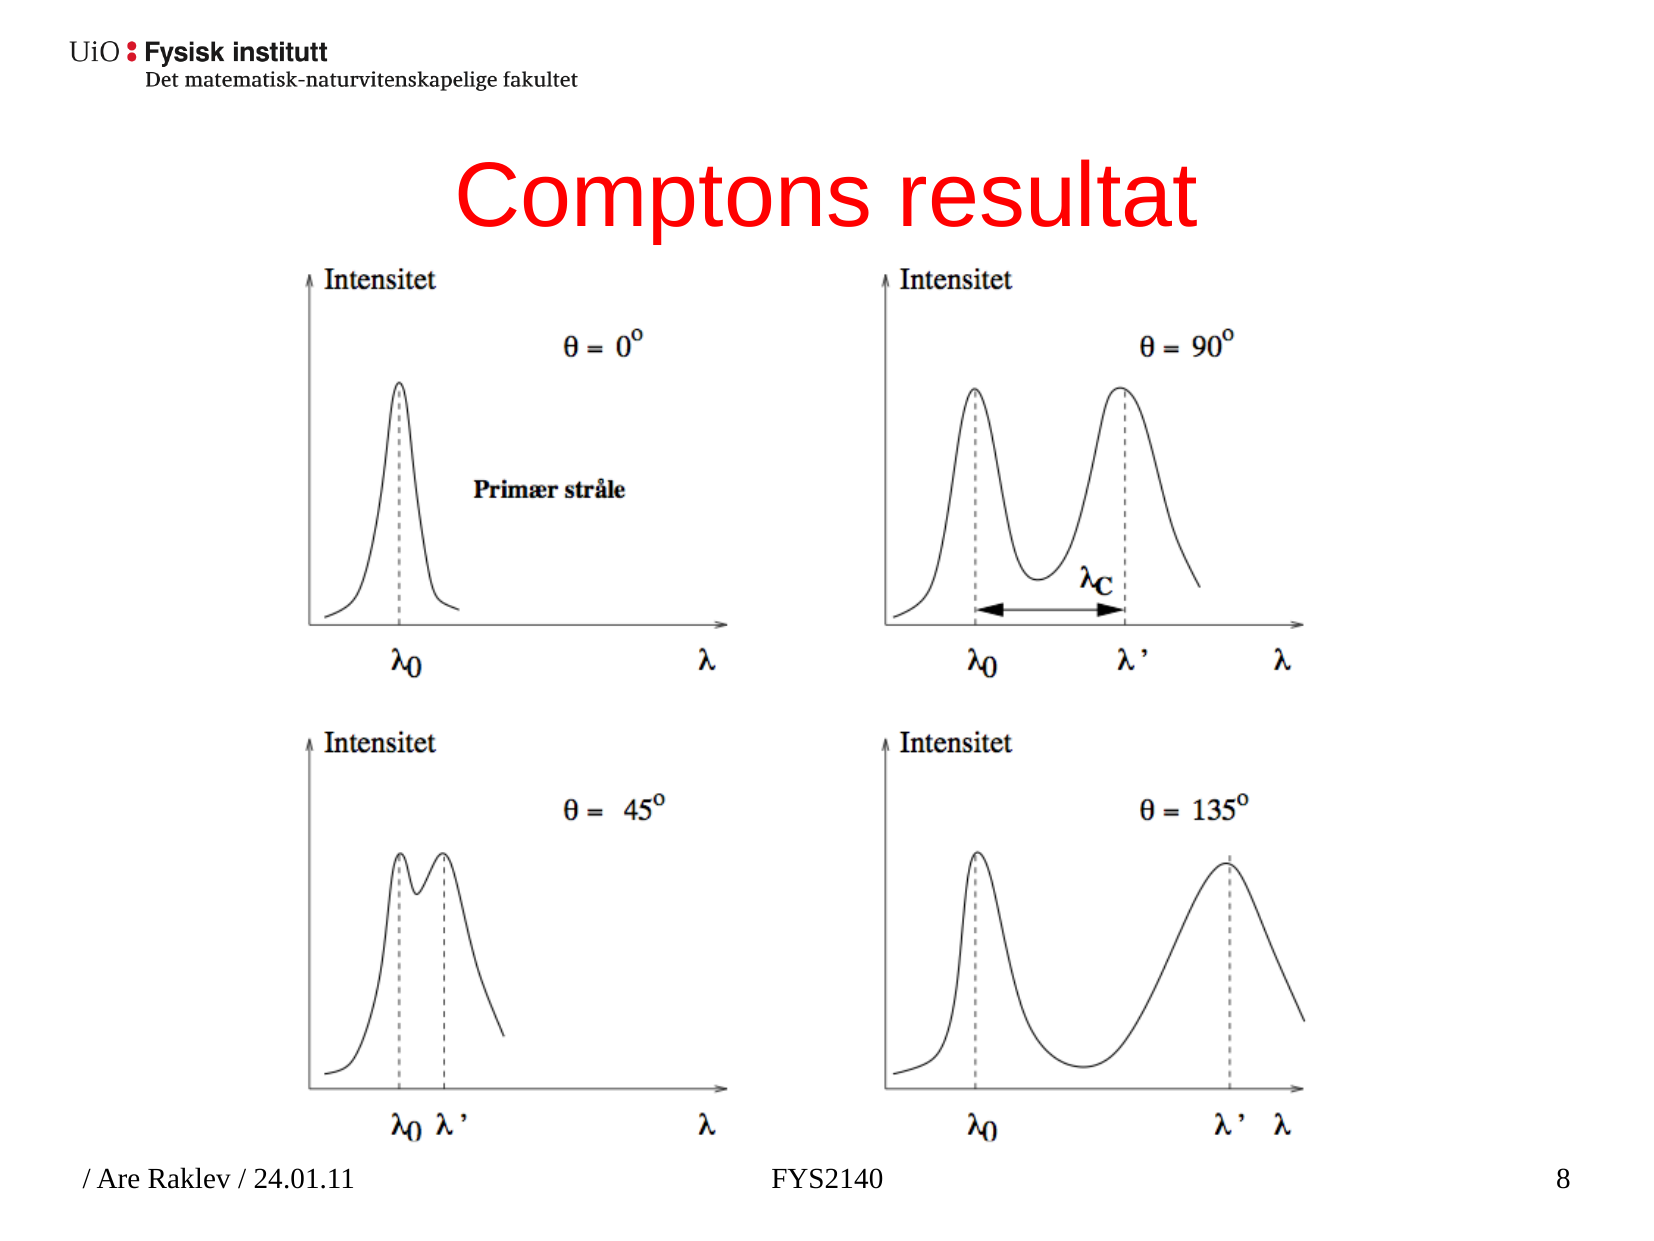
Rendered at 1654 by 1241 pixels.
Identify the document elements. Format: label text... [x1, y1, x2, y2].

picture [279, 251, 1386, 1157]
picture [68, 37, 581, 93]
title Comptons resultat [82, 90, 1571, 298]
